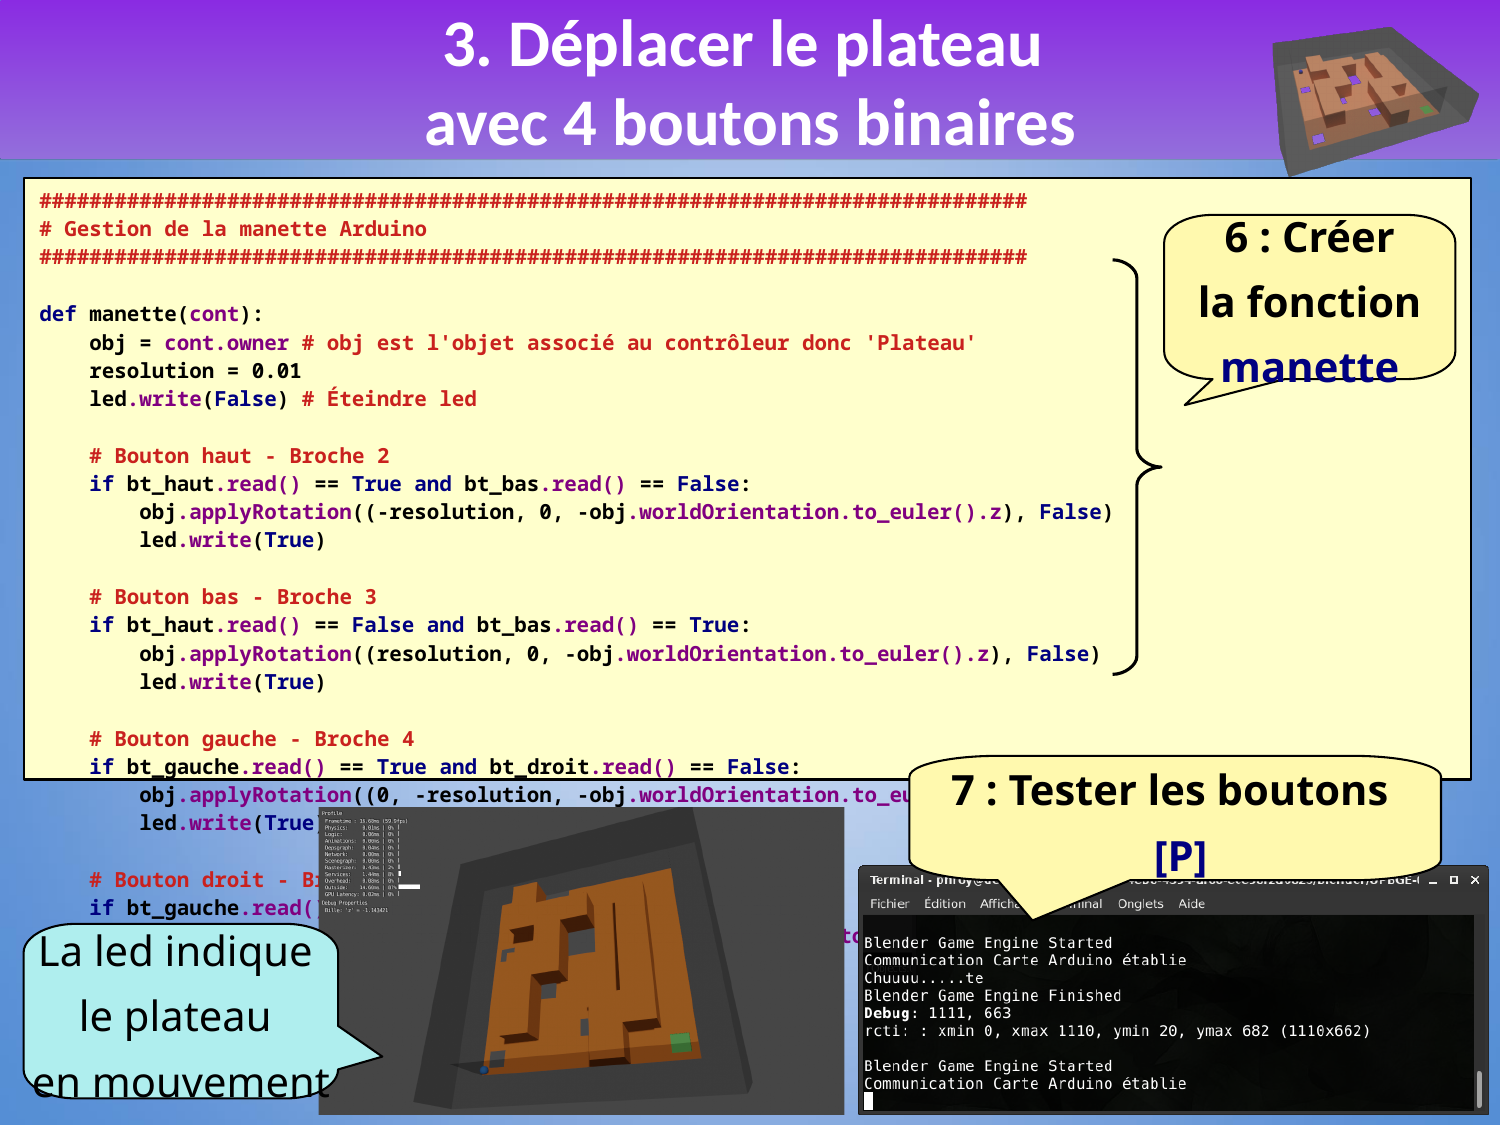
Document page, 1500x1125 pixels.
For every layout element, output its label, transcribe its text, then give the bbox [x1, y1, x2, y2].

text_box 7 : Tester les boutons [P] [909, 755, 1442, 921]
text_box 6 : Créer la fonction manette [1164, 214, 1456, 406]
text_box La led indique le plateau en mouvement [23, 923, 383, 1099]
picture [0, 27, 1500, 1125]
text_box 3. Déplacer le plateau avec 4 boutons binaires [0, 0, 1500, 159]
text_box ############################################################################### # Gestion de la manette Arduino ############################################################################### def manette(cont): obj = cont.owner # obj est l'objet associé au contrôleur donc 'Plateau' resolution = 0.01 led.write(False) # Éteindre led # Bouton haut - Broche 2 if bt_haut.read() == True and bt_bas.read() == False: obj.applyRotation((-resolution, 0, -obj.worldOrientation.to_euler().z), False) led.write(True) # Bouton bas - Broche 3 if bt_haut.read() == False and bt_bas.read() == True: obj.applyRotation((resolution, 0, -obj.worldOrientation.to_euler().z), False) led.write(True) # Bouton gauche - Broche 4 if bt_gauche.read() == True and bt_droit.read() == False: obj.applyRotation((0, -resolution, -obj.worldOrientation.to_euler().z), False) led.write(True) # Bouton droit - Broche 5 if bt_gauche.read() == False and bt_droit.read() == True: obj.applyRotation((0, resolution, -obj.worldOrientation.to_euler().z), False) led.write(True) [23, 177, 1471, 780]
